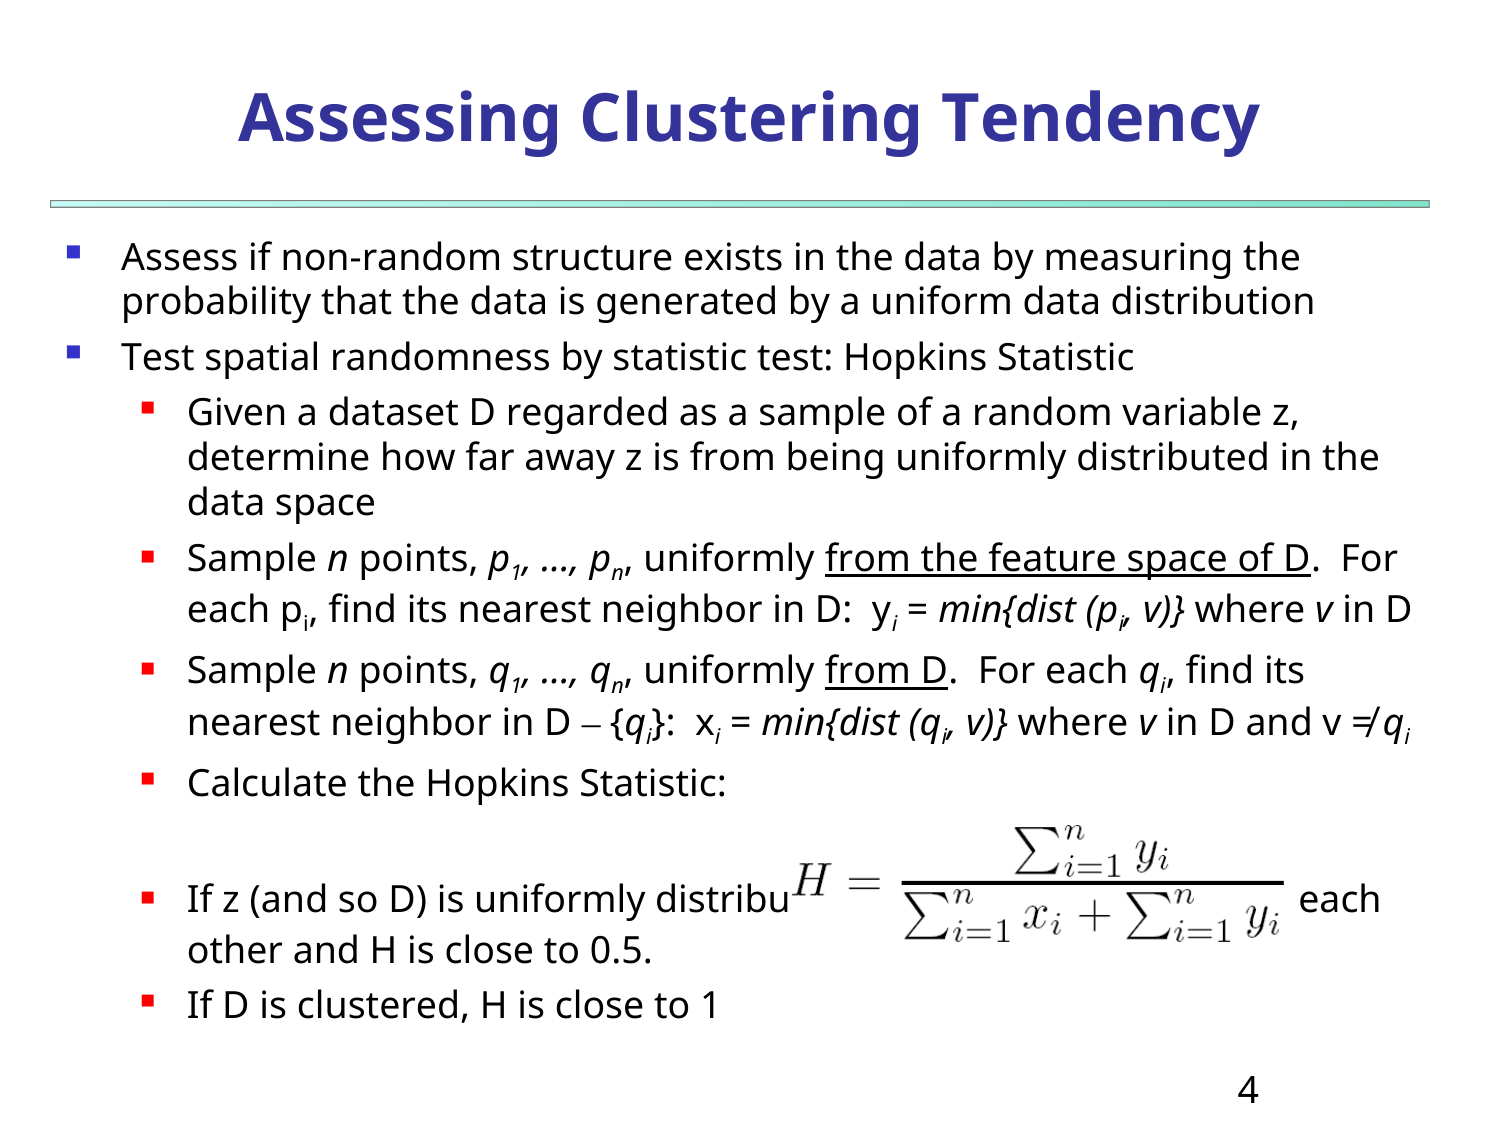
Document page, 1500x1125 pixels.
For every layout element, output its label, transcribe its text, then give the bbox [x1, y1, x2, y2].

picture [787, 823, 1288, 944]
list Assess if non-random structure exists in the data by measuring the probability that the data is generated by a uniform data distribution Test spatial randomness by statistic test: Hopkins Statistic Given a dataset D regarded as a sample of a random variable z, determine how far away z is from being uniformly distributed in the data space Sample n points, p1, …, pn, uniformly from the feature space of D. For each pi, find its nearest neighbor in D: yi = min{dist (pi, v)} where v in D Sample n points, q1, …, qn, uniformly from D. For each qi, find its nearest neighbor in D – {qi}: xi = min{dist (qi, v)} where v in D and v ≠ qi Calculate the Hopkins Statistic: If z (and so D) is uniformly distributed, ∑ xi and ∑ yi are close to each other and H is close to 0.5. If D is clustered, H is close to 1 [49, 224, 1438, 1125]
text_box <number> [1187, 1062, 1500, 1125]
title Assessing Clustering Tendency [0, 62, 1500, 163]
